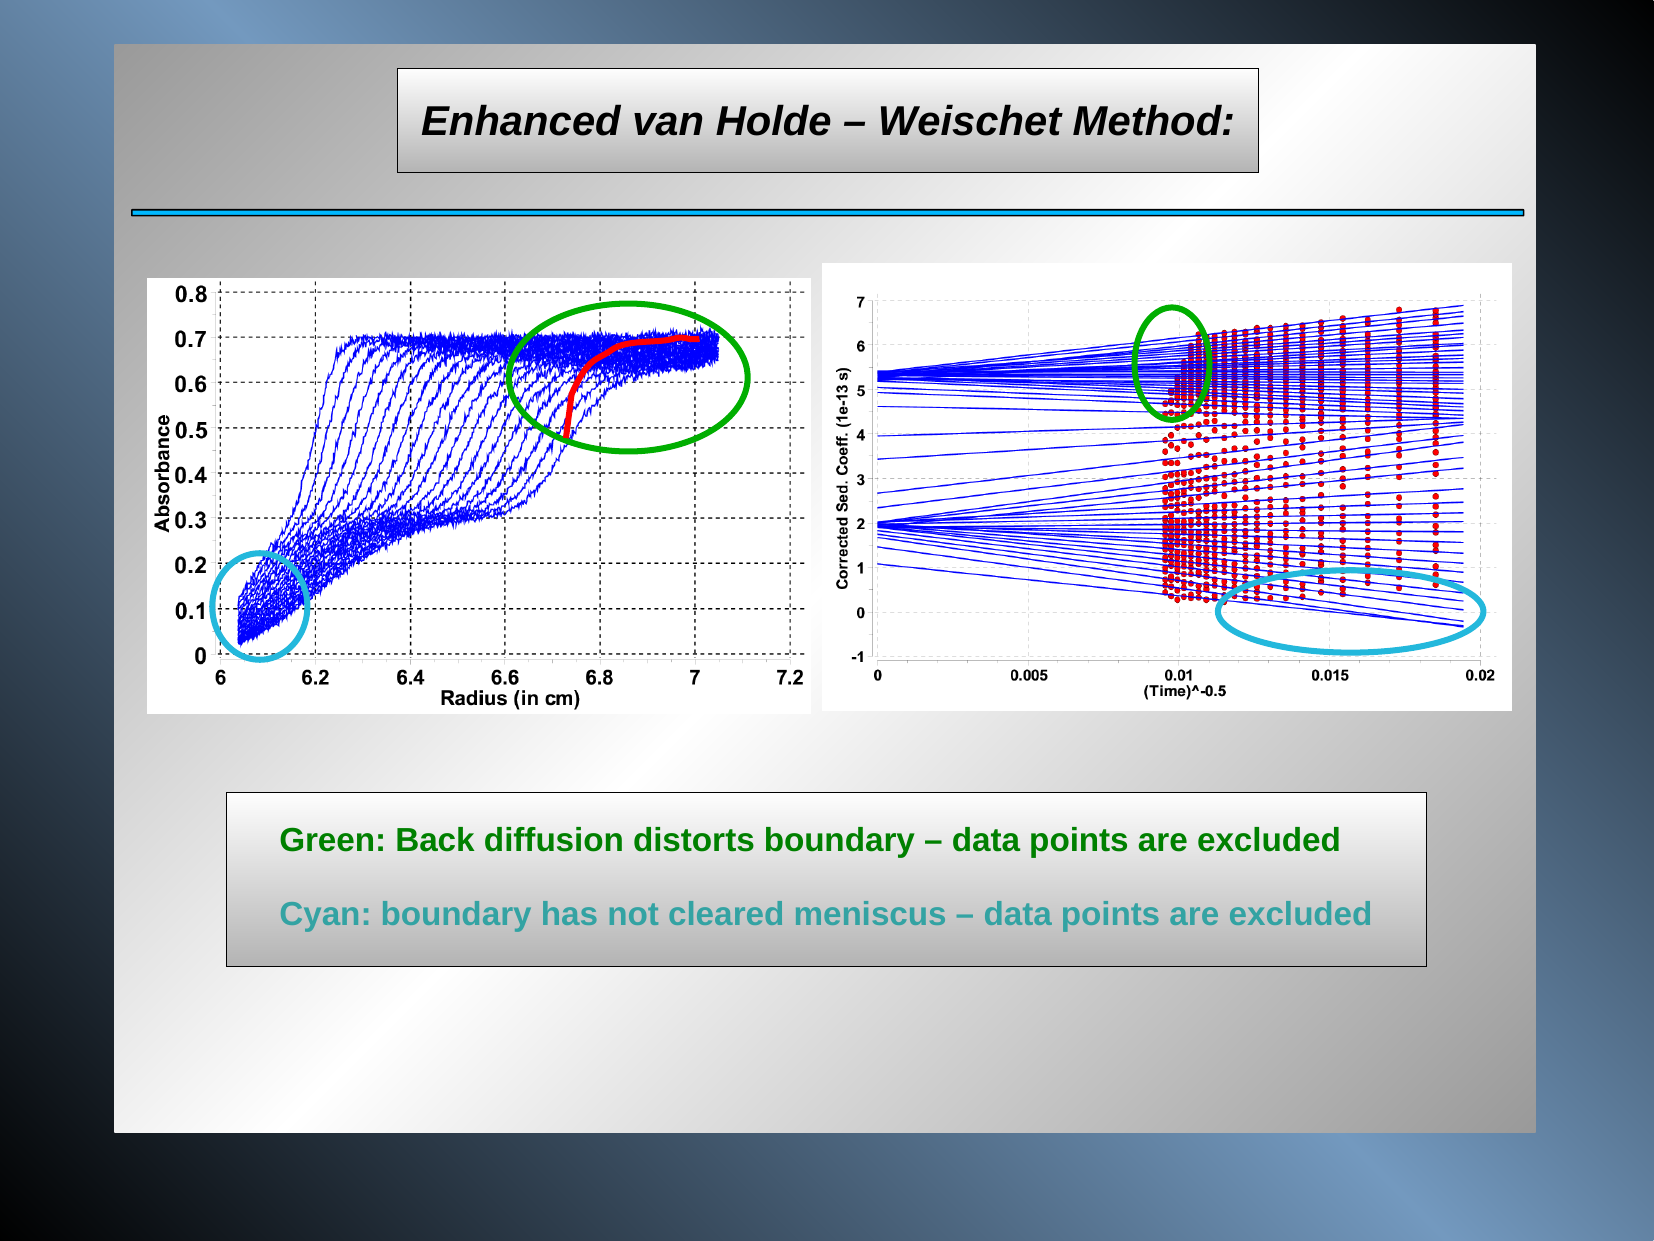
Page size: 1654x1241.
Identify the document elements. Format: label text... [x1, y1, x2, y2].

text_box Enhanced van Holde – Weischet Method: [397, 68, 1259, 173]
text_box Green: Back diffusion distorts boundary – data points are excluded Cyan: boundary has not cleared meniscus – data points are excluded [279, 821, 1373, 934]
text_box [226, 792, 1427, 967]
picture [822, 263, 1512, 711]
text_box [131, 209, 1524, 216]
picture [147, 278, 811, 714]
